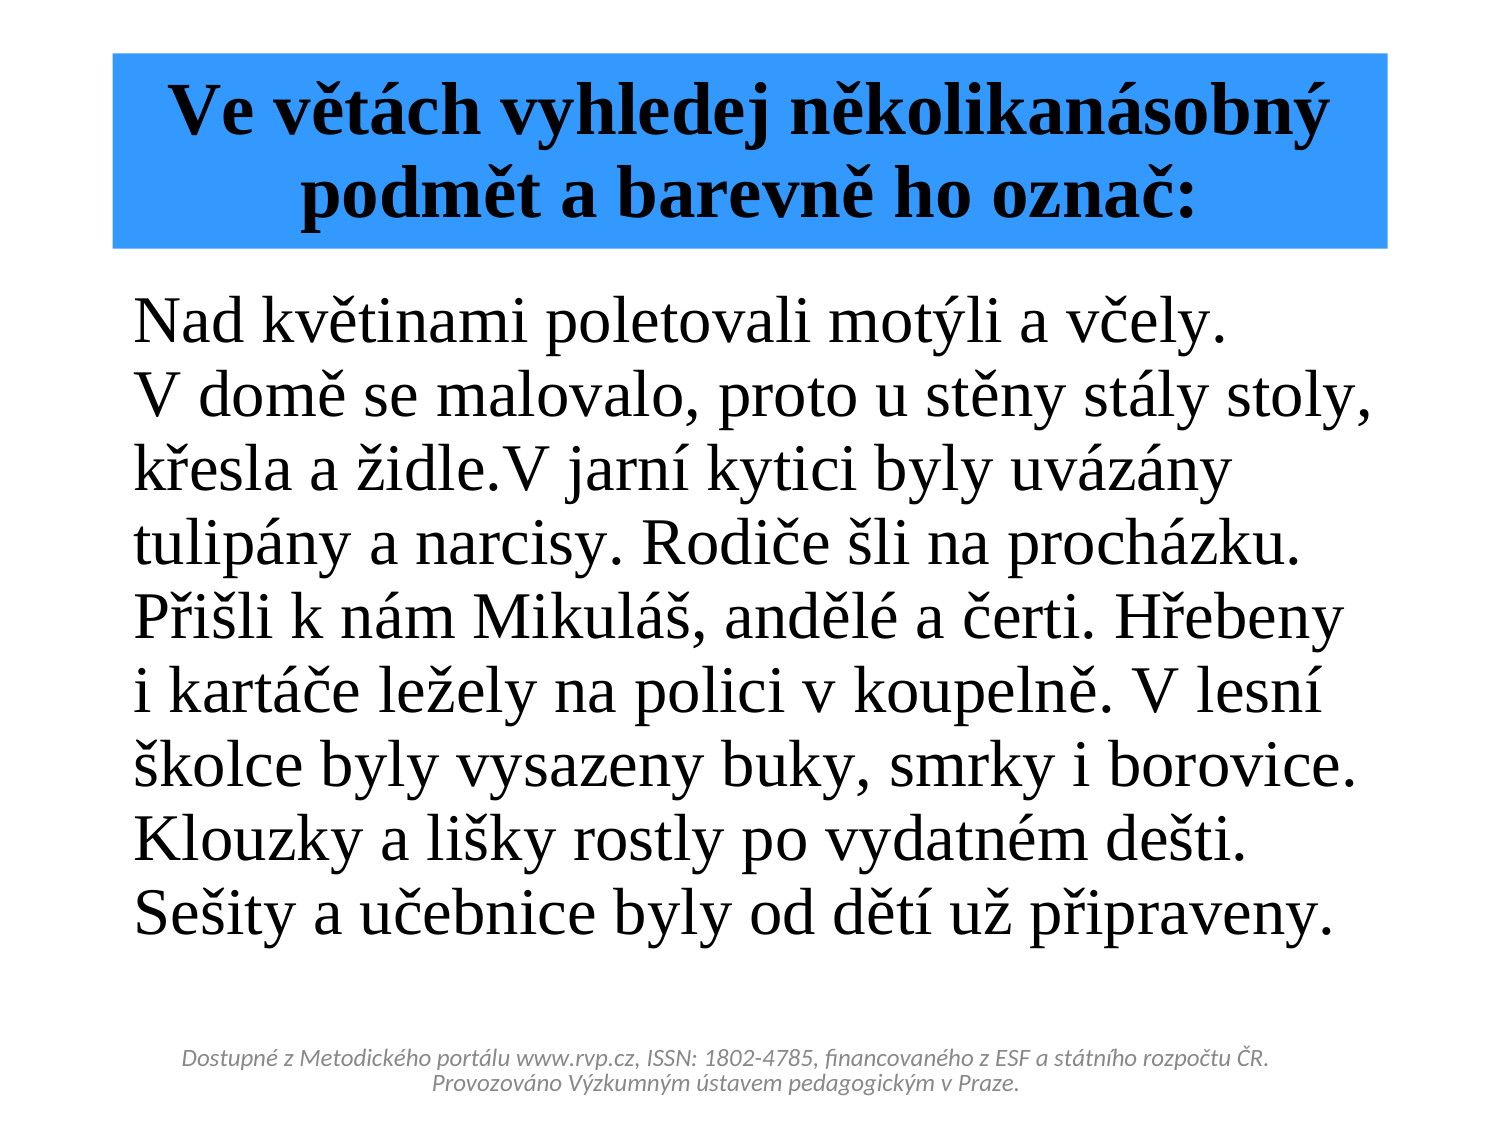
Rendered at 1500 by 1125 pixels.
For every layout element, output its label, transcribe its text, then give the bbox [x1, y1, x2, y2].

title Ve větách vyhledej několikanásobný podmět a barevně ho označ: [112, 53, 1388, 249]
list Nad květinami poletovali motýli a včely. V domě se malovalo, proto u stěny stály stoly, křesla a židle.V jarní kytici byly uvázány tulipány a narcisy. Rodiče šli na procházku. Přišli k nám Mikuláš, andělé a čerti. Hřebeny i kartáče ležely na polici v koupelně. V lesní školce byly vysazeny buky, smrky i borovice. Klouzky a lišky rostly po vydatném dešti. Sešity a učebnice byly od dětí už připraveny. [62, 274, 1395, 1072]
text_box Dostupné z Metodického portálu www.rvp.cz, ISSN: 1802-4785, financovaného z ESF a státního rozpočtu ČR. Provozováno Výzkumným ústavem pedagogickým v Praze. [105, 1042, 1348, 1103]
